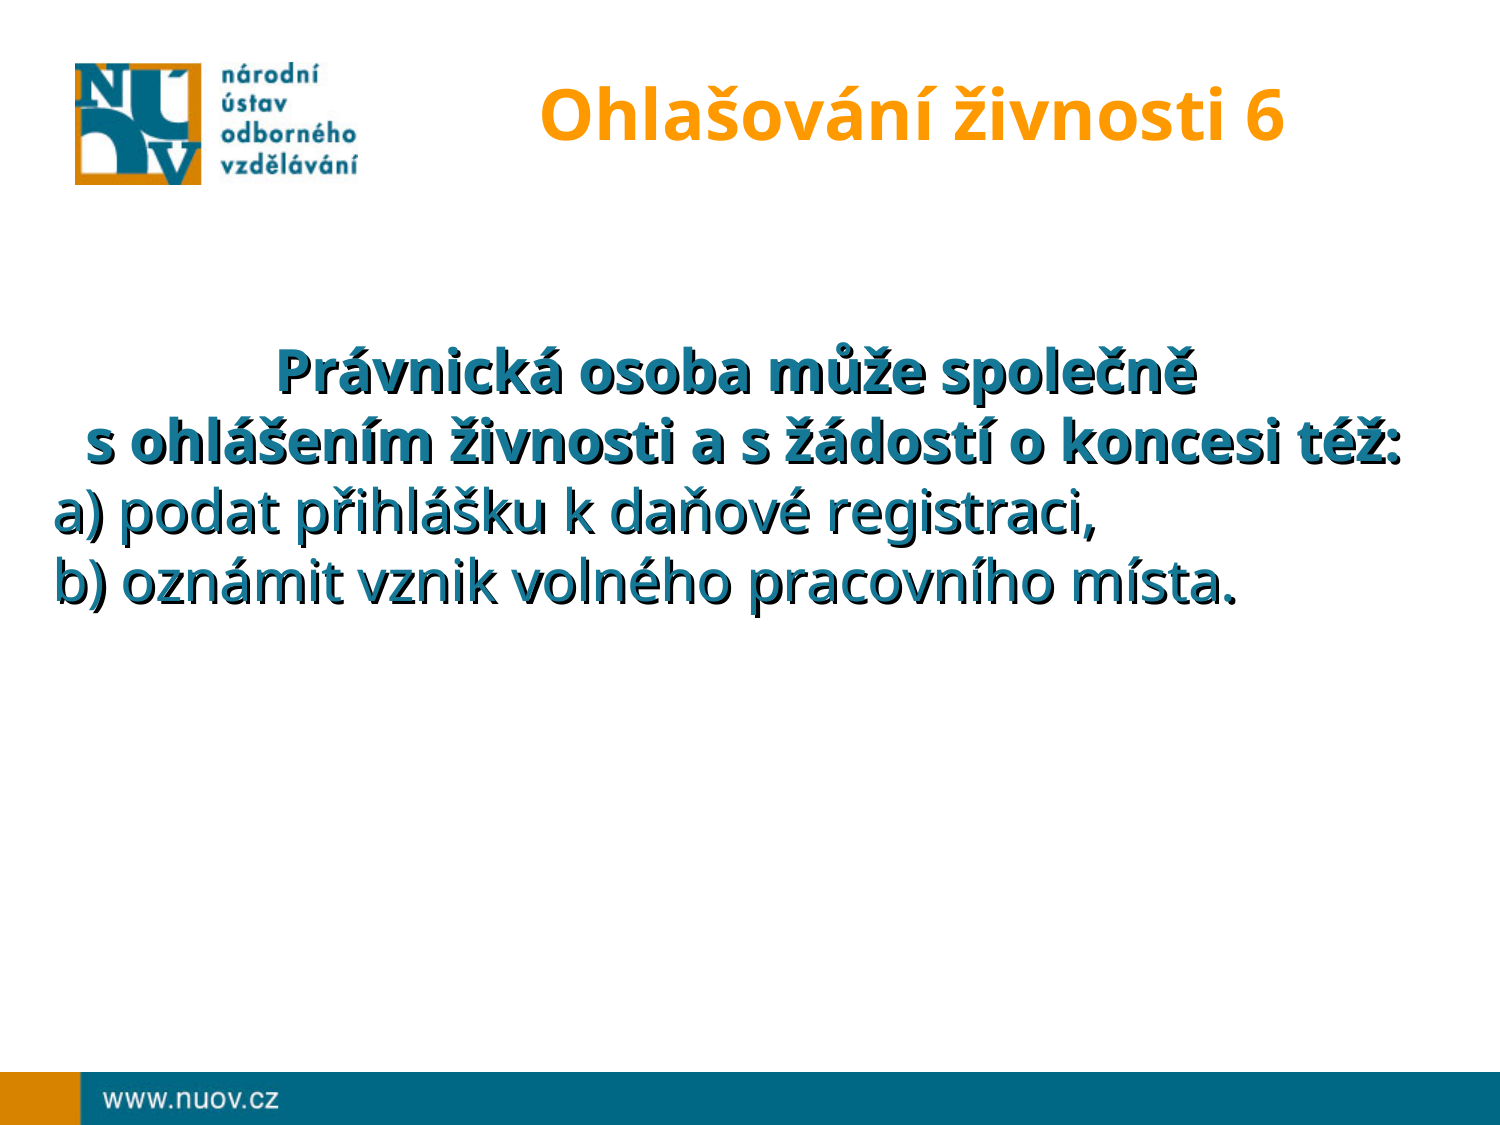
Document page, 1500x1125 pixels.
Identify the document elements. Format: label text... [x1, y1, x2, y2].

text_box [75, 62, 358, 185]
text_box Právnická osoba může společně s ohlášením živnosti a s žádostí o koncesi též: a) podat přihlášku k daňové registraci, b) oznámit vznik volného pracovního místa. [37, 299, 1450, 621]
text_box [0, 1072, 1500, 1125]
title Ohlašování živnosti 6 [399, 37, 1425, 188]
